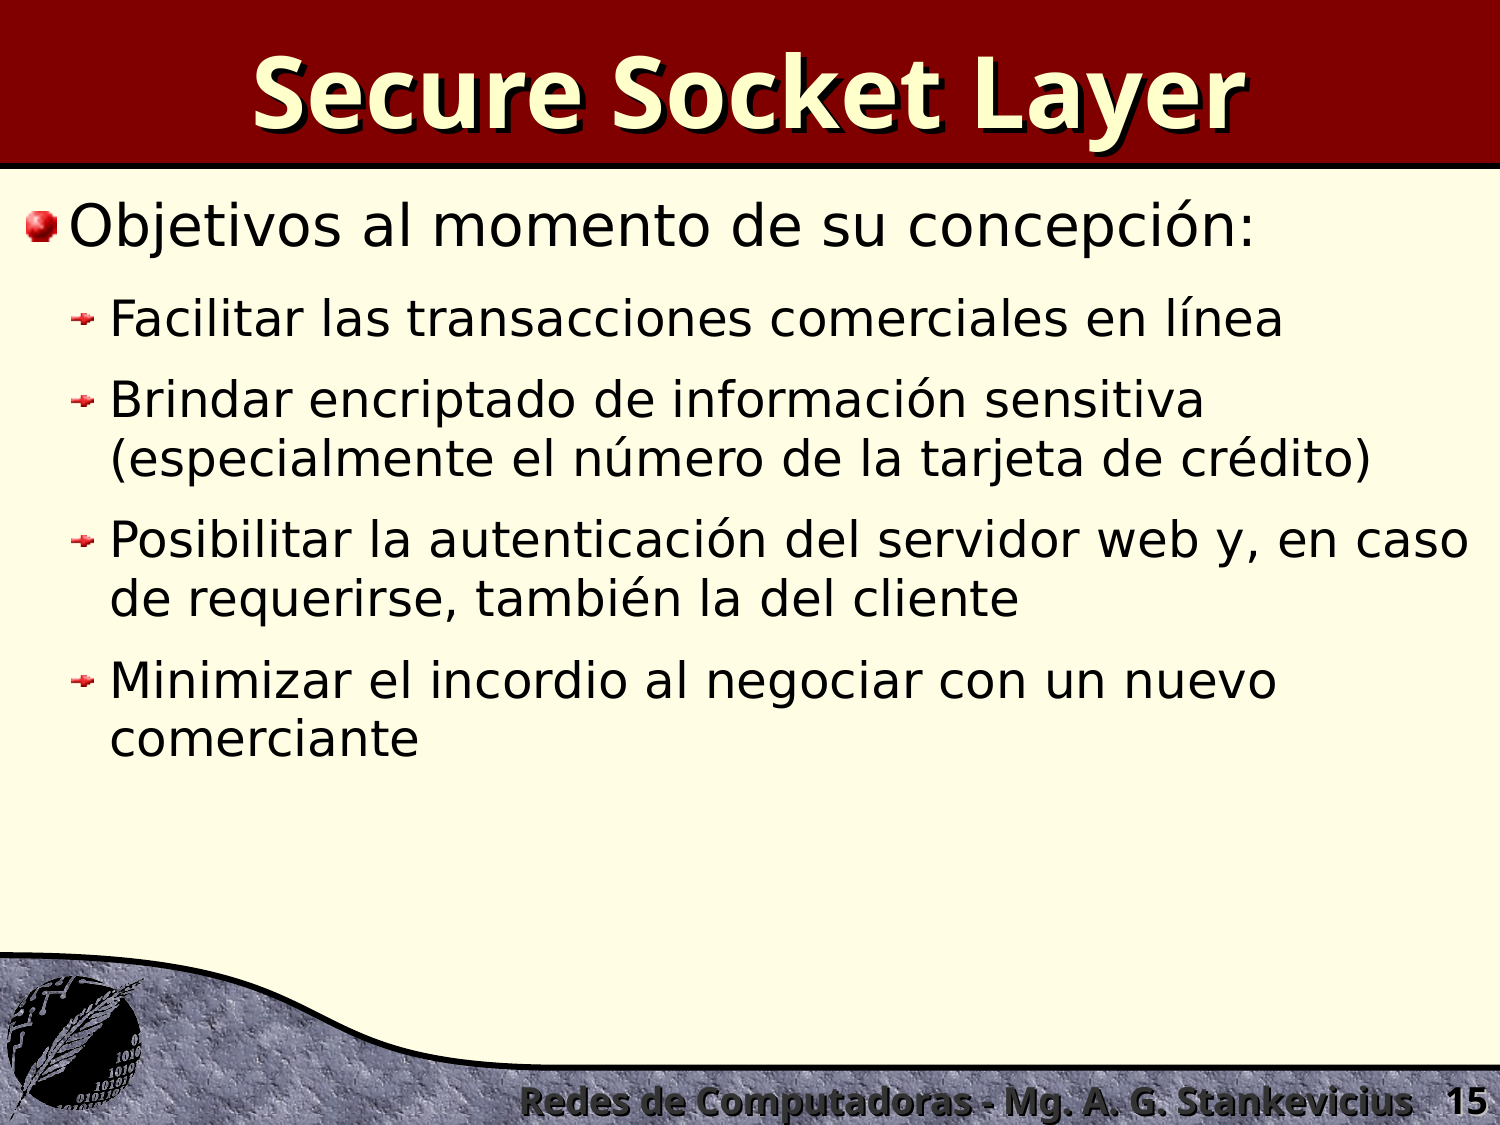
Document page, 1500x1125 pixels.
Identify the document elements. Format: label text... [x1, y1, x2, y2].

picture [1047, 1100, 1054, 1110]
title Secure Socket Layer [15, 5, 1485, 160]
picture [0, 959, 1500, 1125]
list Objetivos al momento de su concepción: Facilitar las transacciones comerciales en línea Brindar encriptado de información sensitiva (especialmente el número de la tarjeta de crédito) Posibilitar la autenticación del servidor web y, en caso de requerirse, también la del cliente Minimizar el incordio al negociar con un nuevo comerciante [11, 192, 1486, 845]
picture [790, 1100, 795, 1110]
